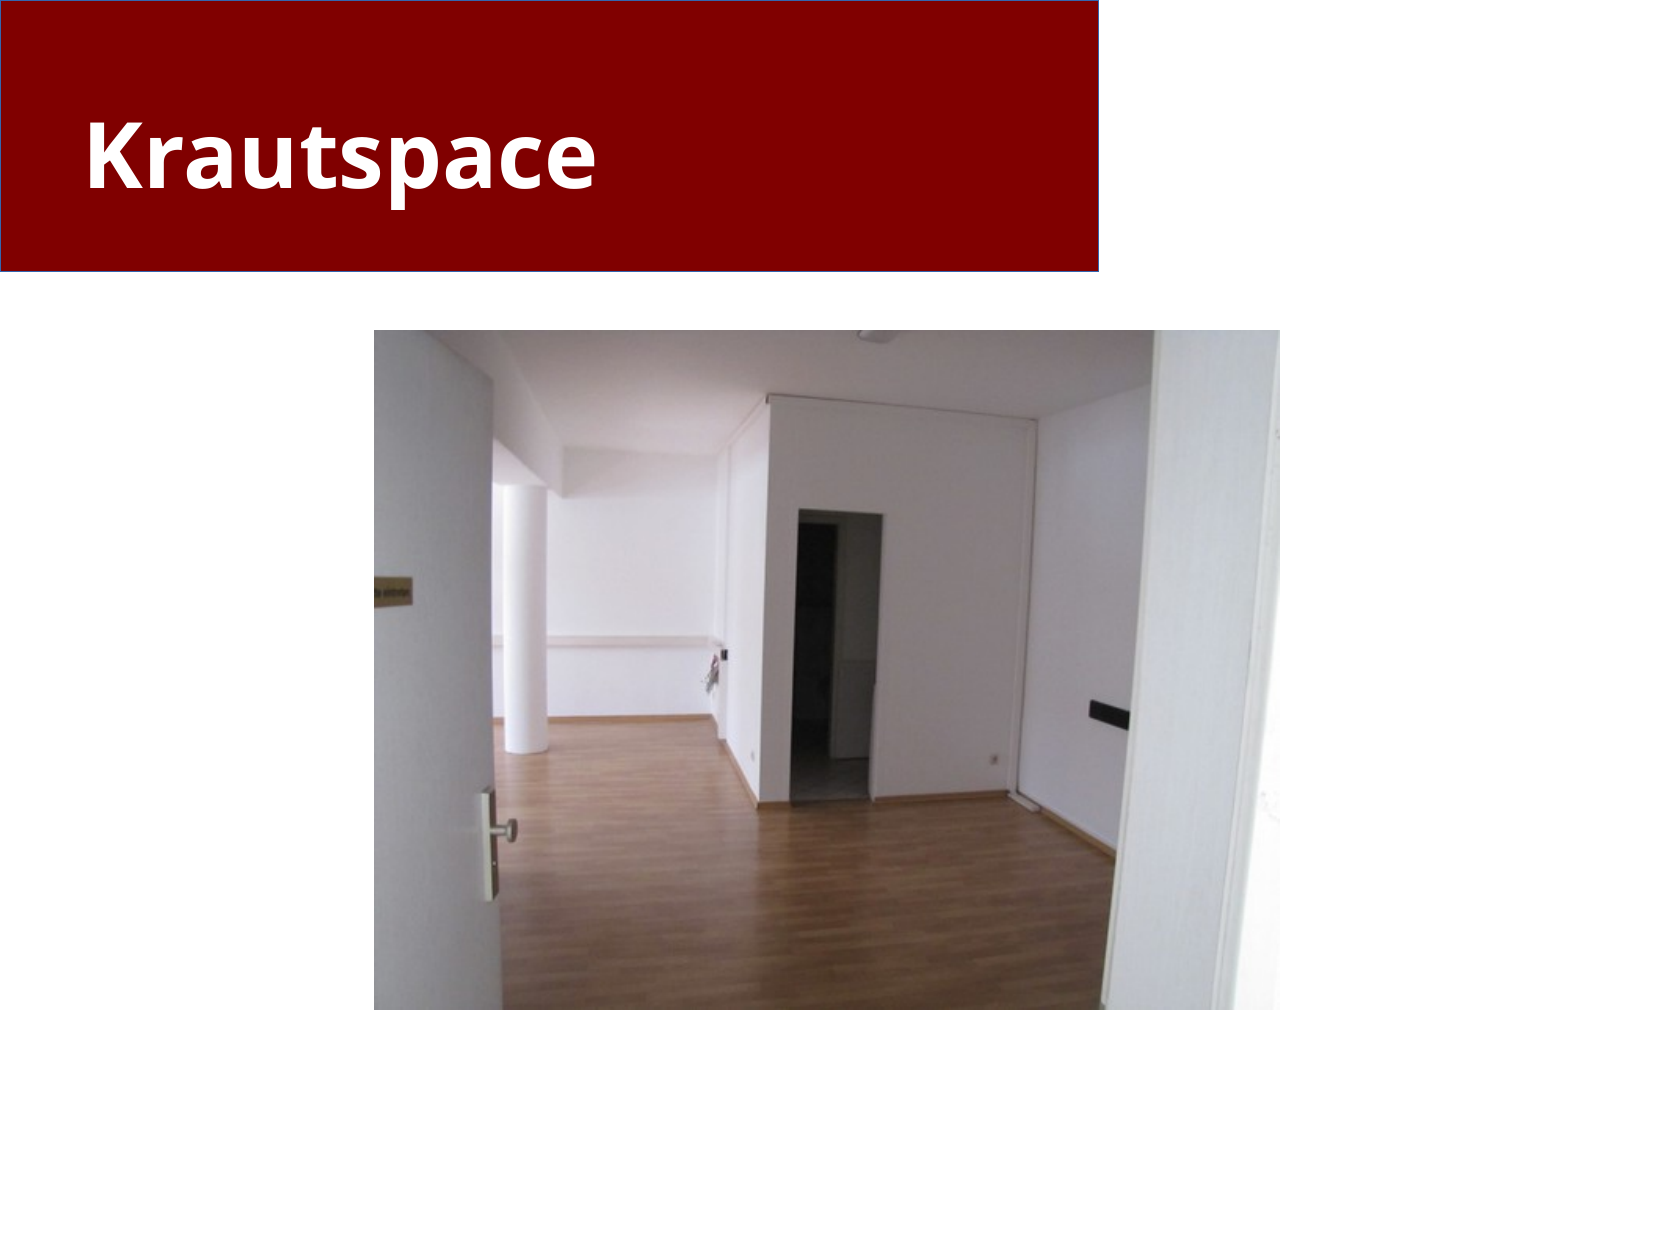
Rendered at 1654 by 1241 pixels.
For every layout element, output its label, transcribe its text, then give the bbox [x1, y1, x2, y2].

picture [374, 330, 1280, 1010]
title Krautspace [82, 49, 1028, 257]
